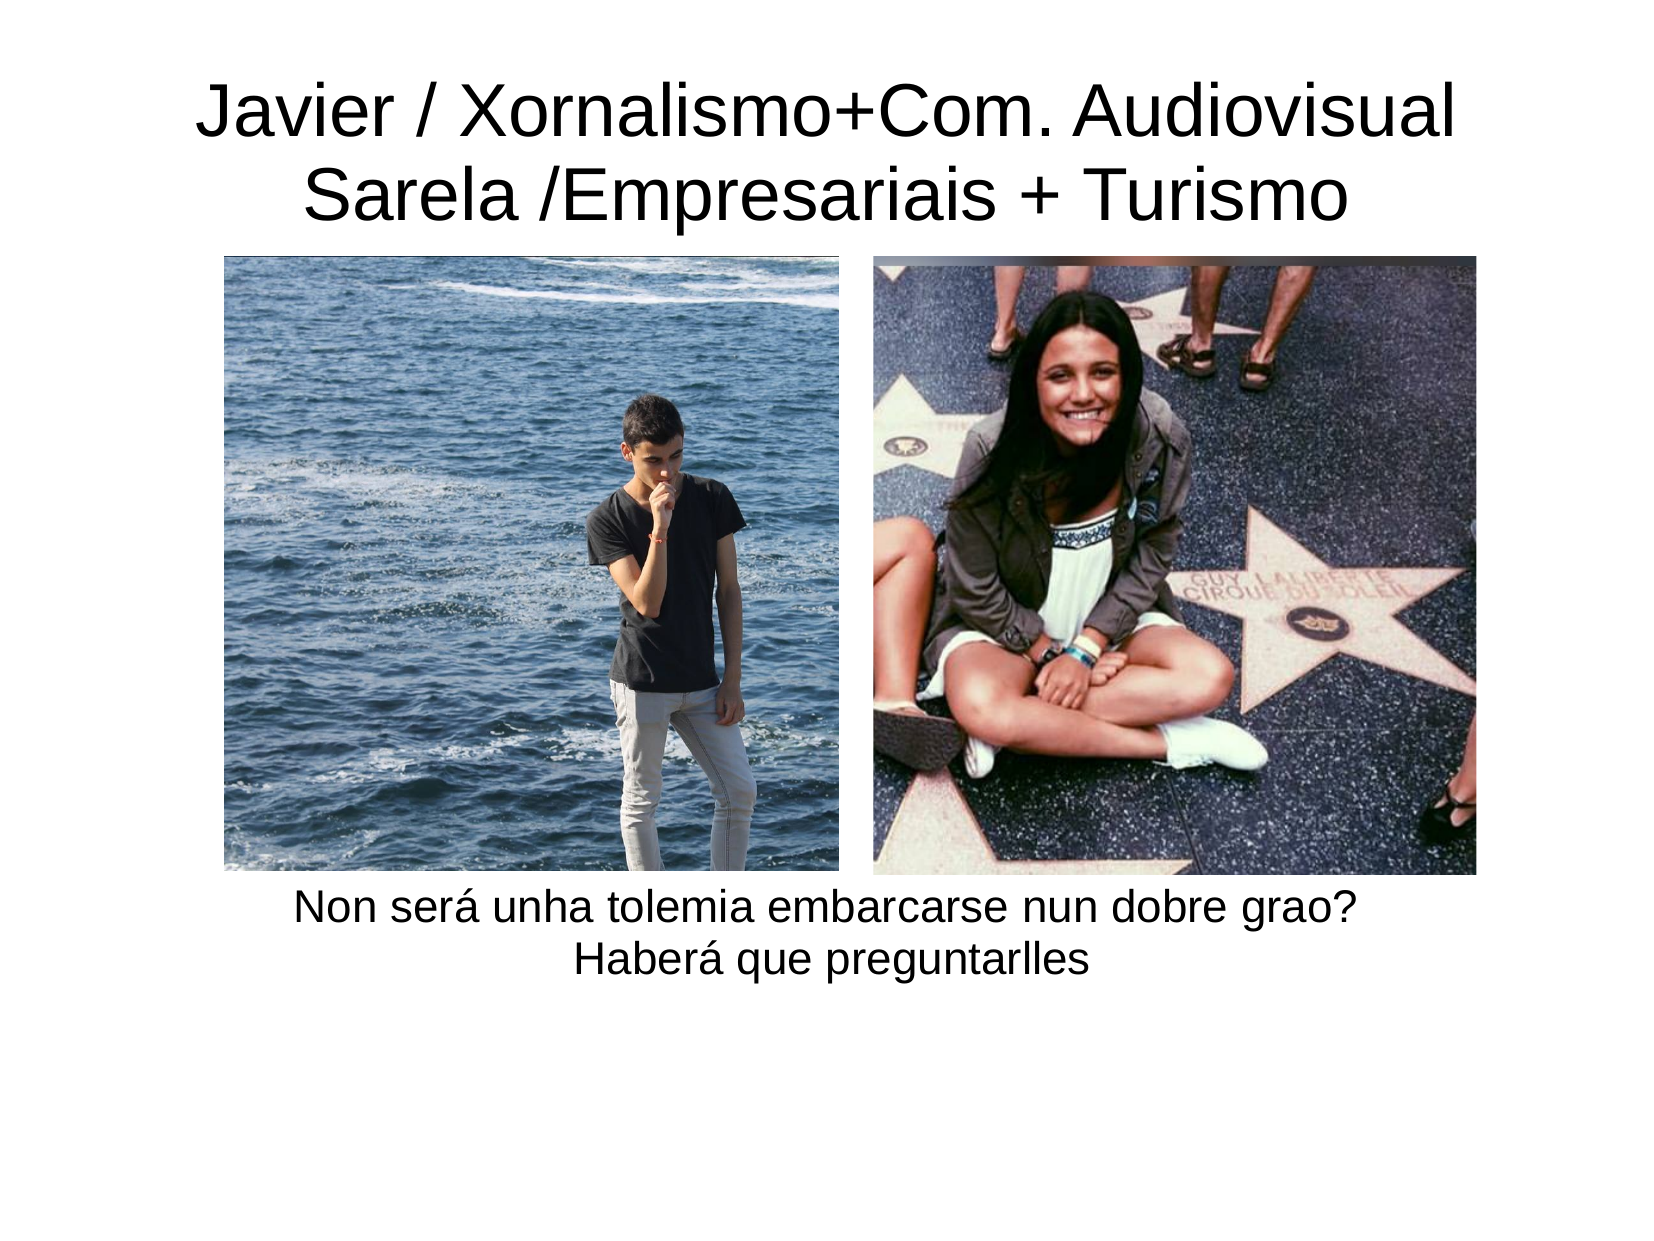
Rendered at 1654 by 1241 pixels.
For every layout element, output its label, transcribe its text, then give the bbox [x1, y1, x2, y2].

picture [224, 256, 839, 871]
text_box Non será unha tolemia embarcarse nun dobre grao? Haberá que preguntarlles [248, 874, 1418, 992]
title Javier / Xornalismo+Com. Audiovisual Sarela /Empresariais + Turismo [82, 49, 1571, 257]
picture [873, 256, 1477, 875]
